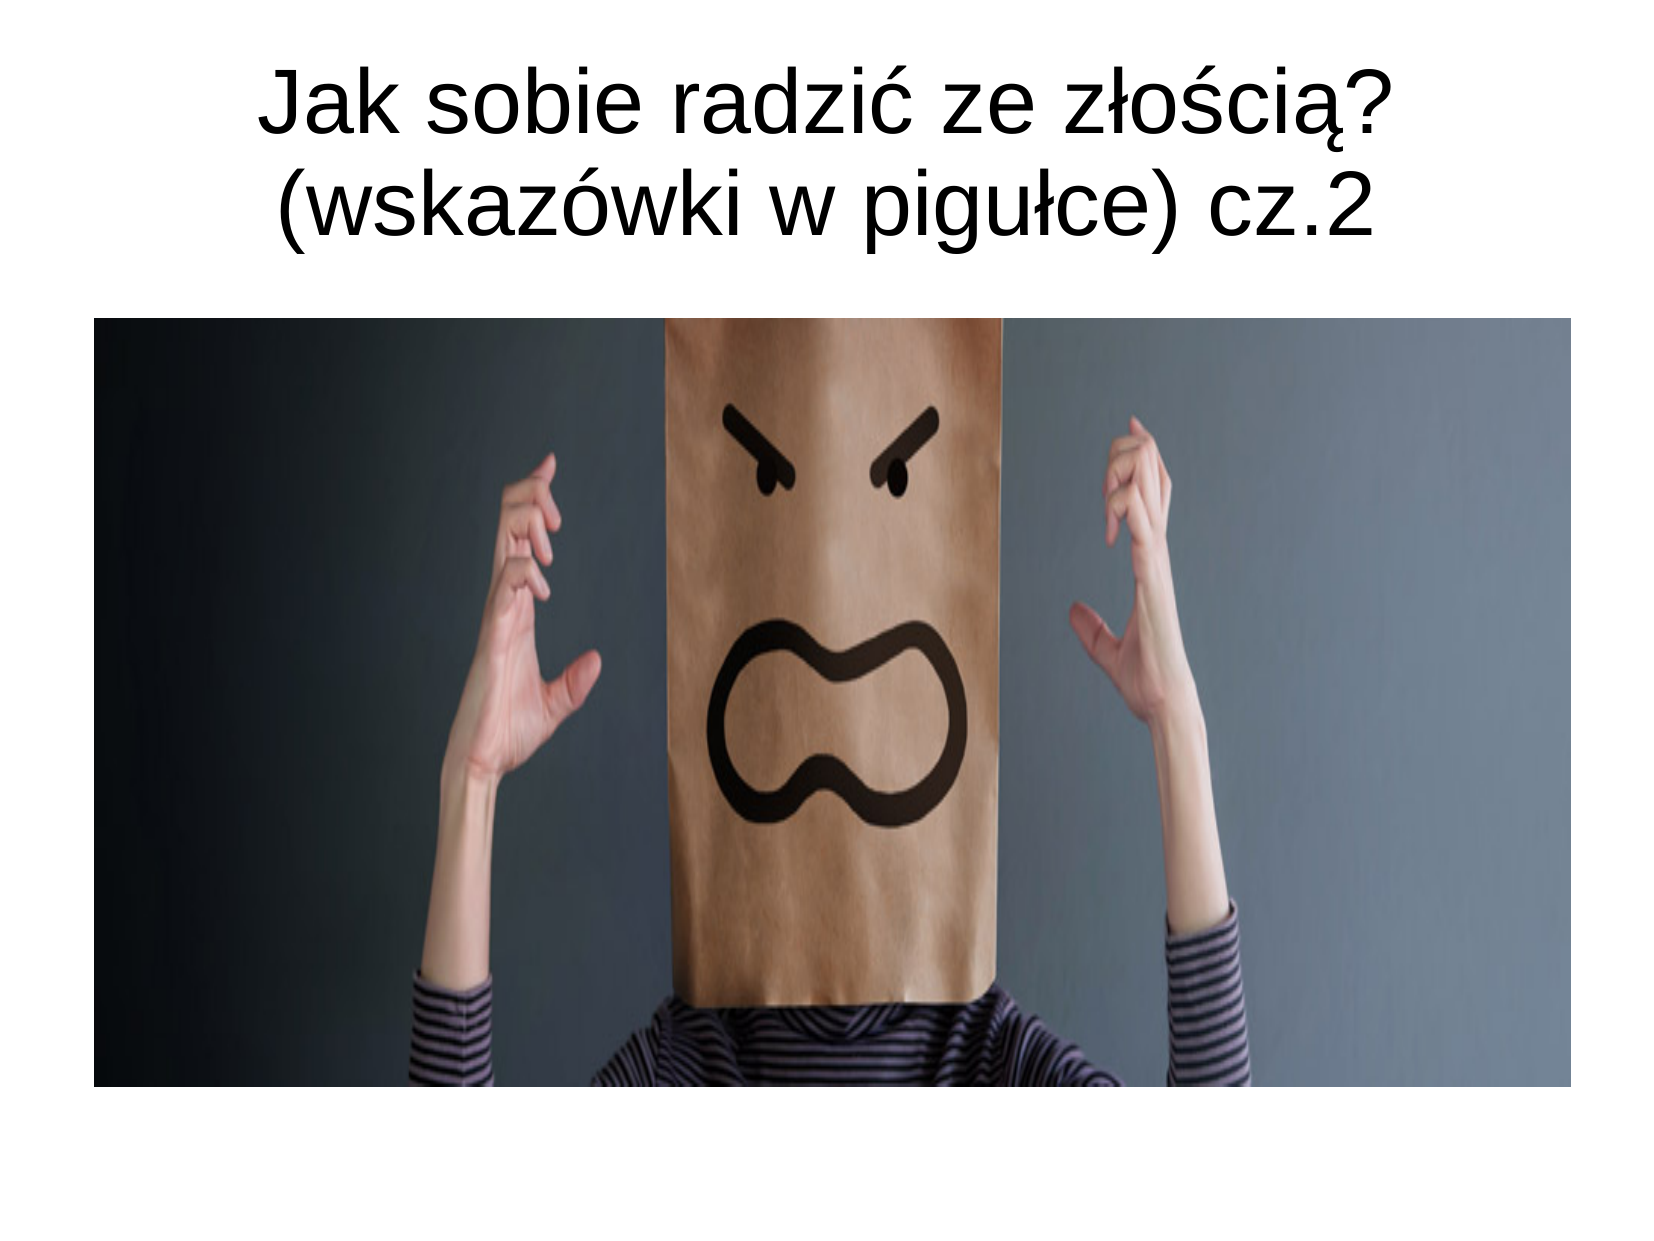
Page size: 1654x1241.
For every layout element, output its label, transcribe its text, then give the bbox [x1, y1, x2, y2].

picture [94, 318, 1571, 1087]
title Jak sobie radzić ze złością? (wskazówki w pigułce) cz.2 [82, 49, 1571, 257]
